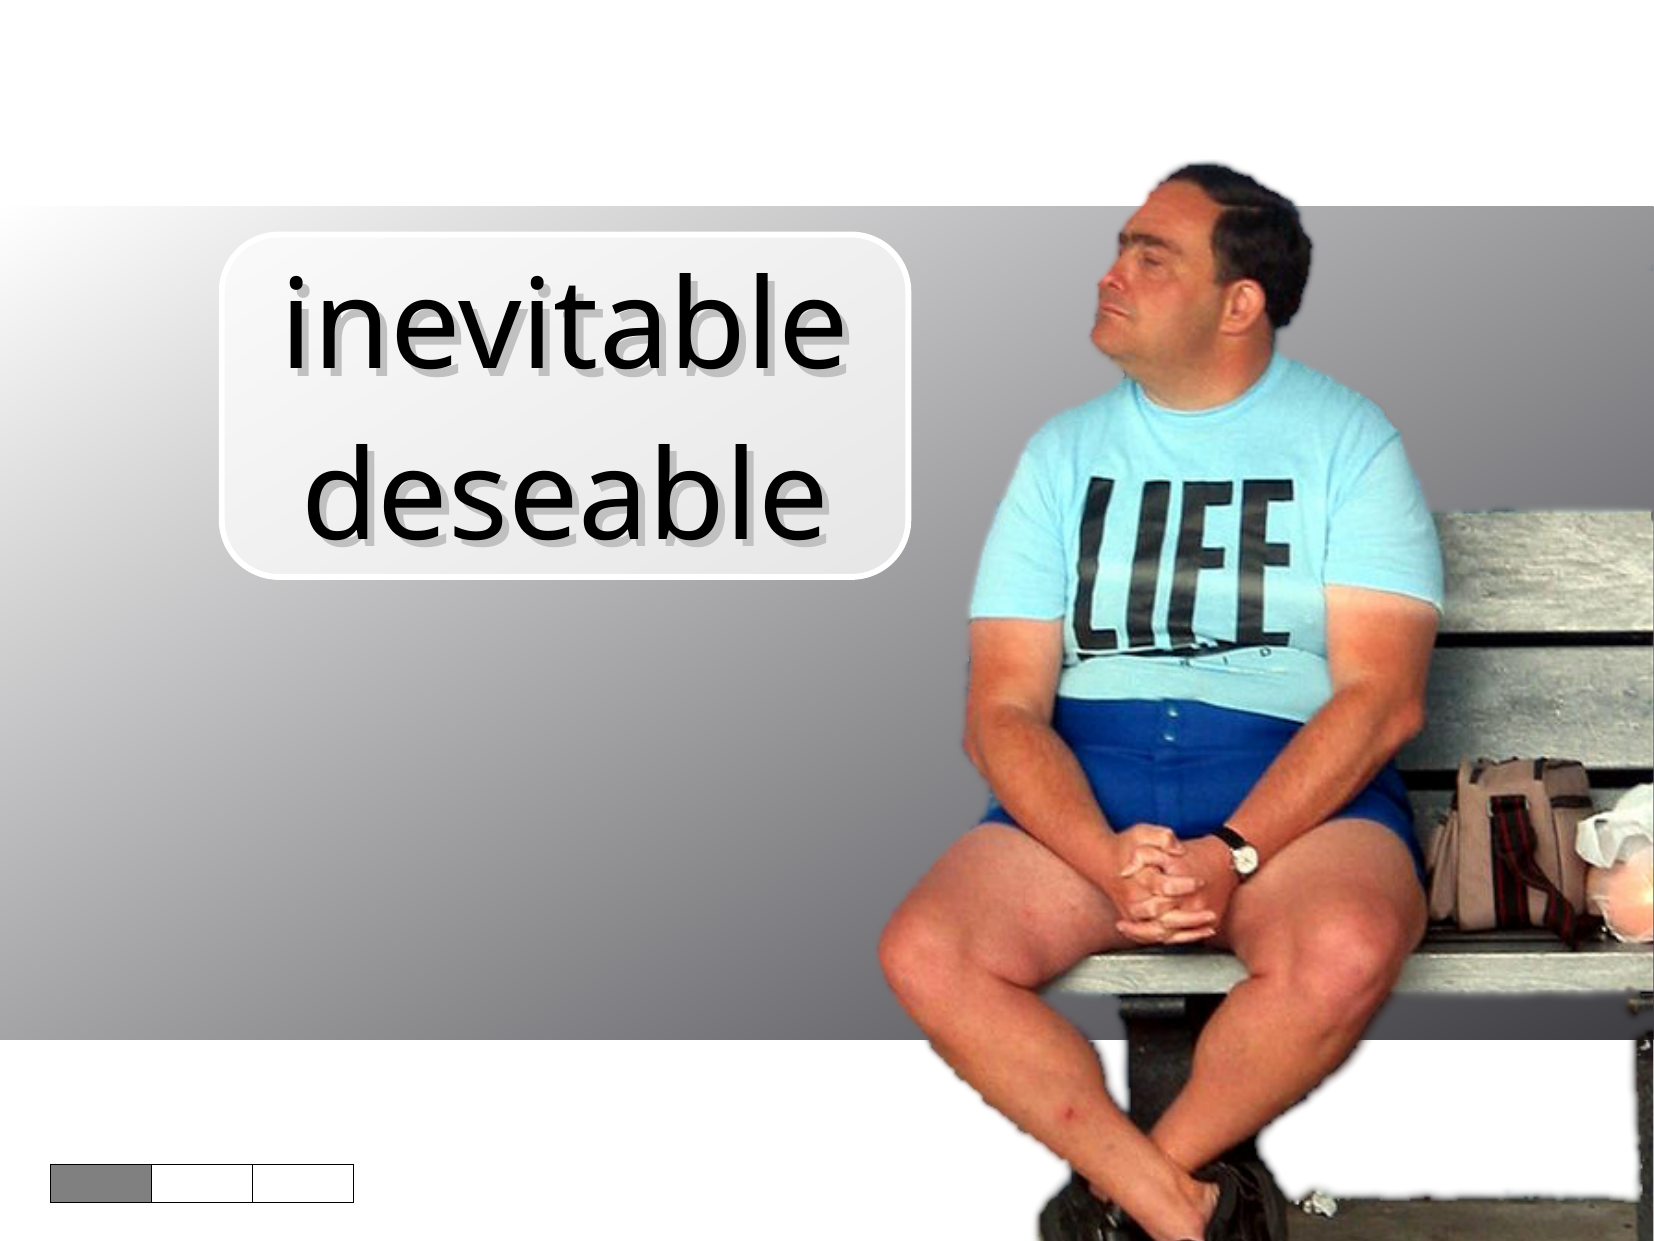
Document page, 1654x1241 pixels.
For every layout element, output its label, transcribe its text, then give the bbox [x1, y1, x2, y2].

text_box inevitable deseable [221, 234, 909, 577]
text_box [50, 1164, 354, 1203]
picture [767, 47, 1654, 1241]
